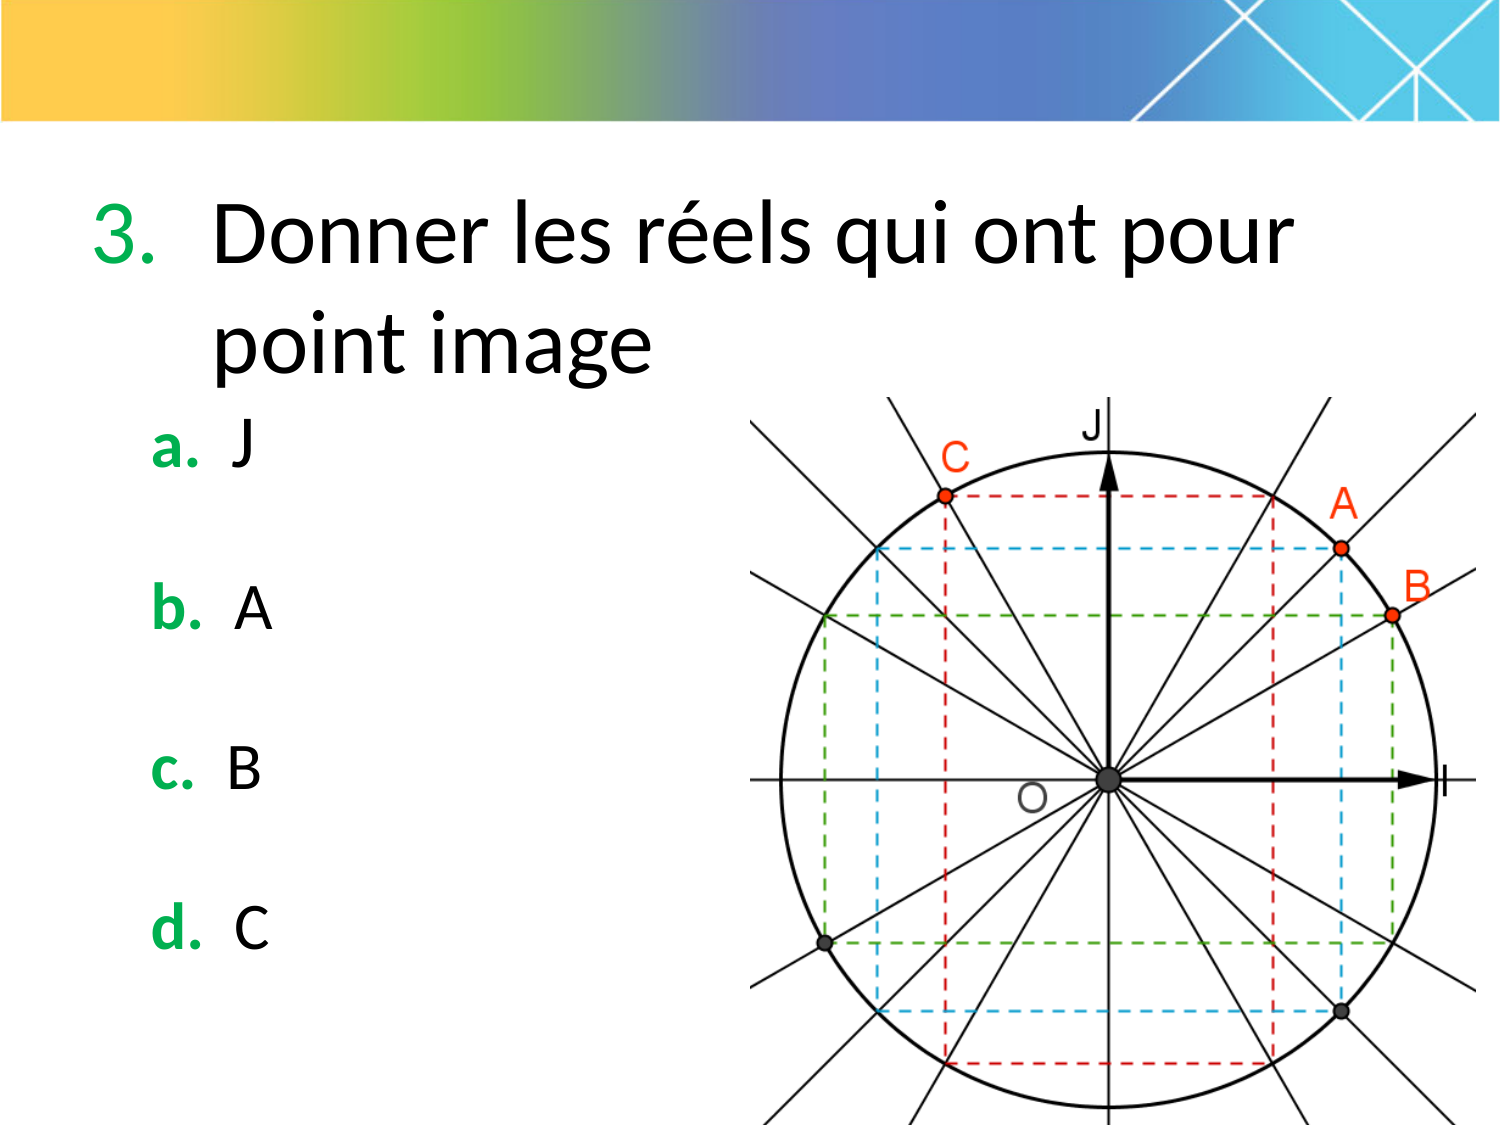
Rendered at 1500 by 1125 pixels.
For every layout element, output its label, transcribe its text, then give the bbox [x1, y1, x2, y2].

title Donner les réels qui ont pour point image [75, 164, 1426, 305]
picture [0, 0, 1500, 123]
picture [750, 397, 1476, 1125]
text_box a. J b. A c. B d. C [135, 385, 821, 971]
